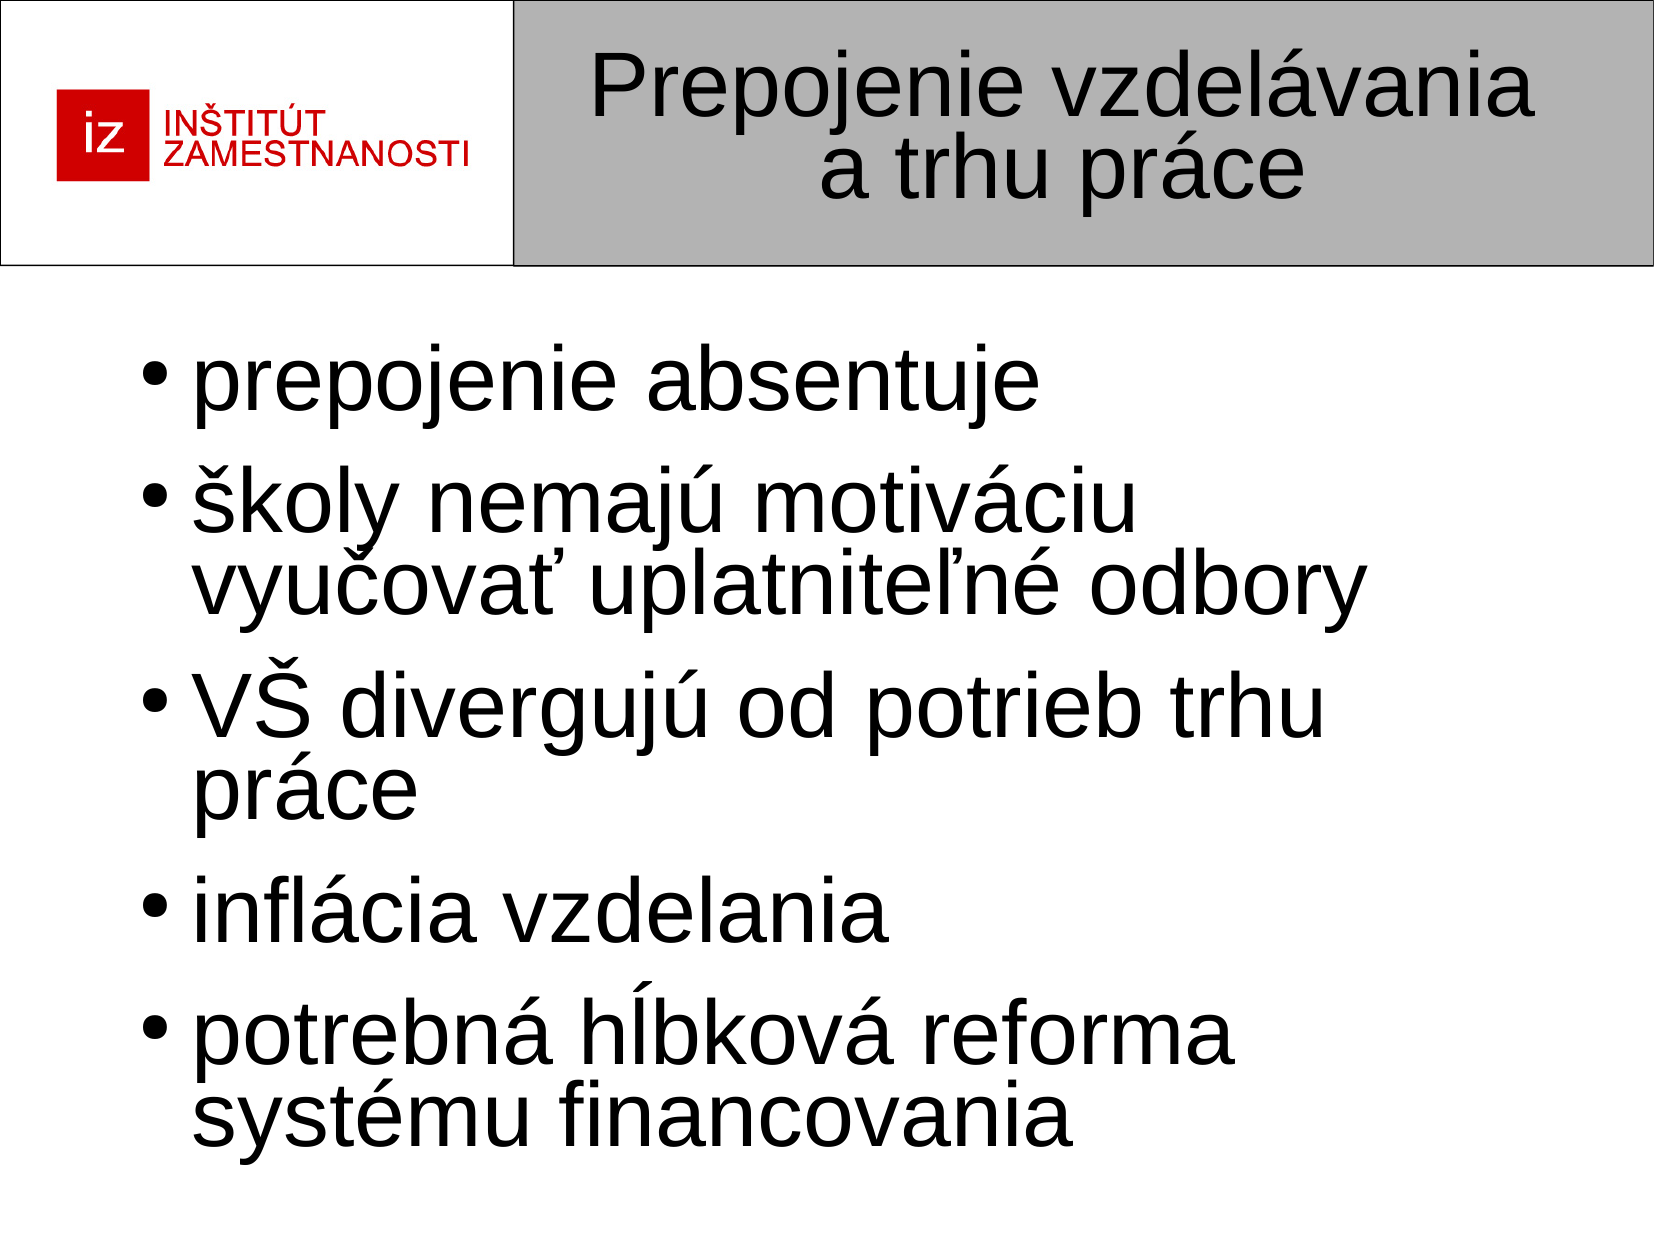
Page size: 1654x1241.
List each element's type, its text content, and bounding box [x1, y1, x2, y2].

title Prepojenie vzdelávania a trhu práce [561, 29, 1565, 237]
list prepojenie absentuje školy nemajú motiváciu vyučovať uplatniteľné odbory VŠ divergujú od potrieb trhu práce inflácia vzdelania potrebná hĺbková reforma systému financovania [121, 344, 1533, 1184]
picture [5, 8, 512, 257]
